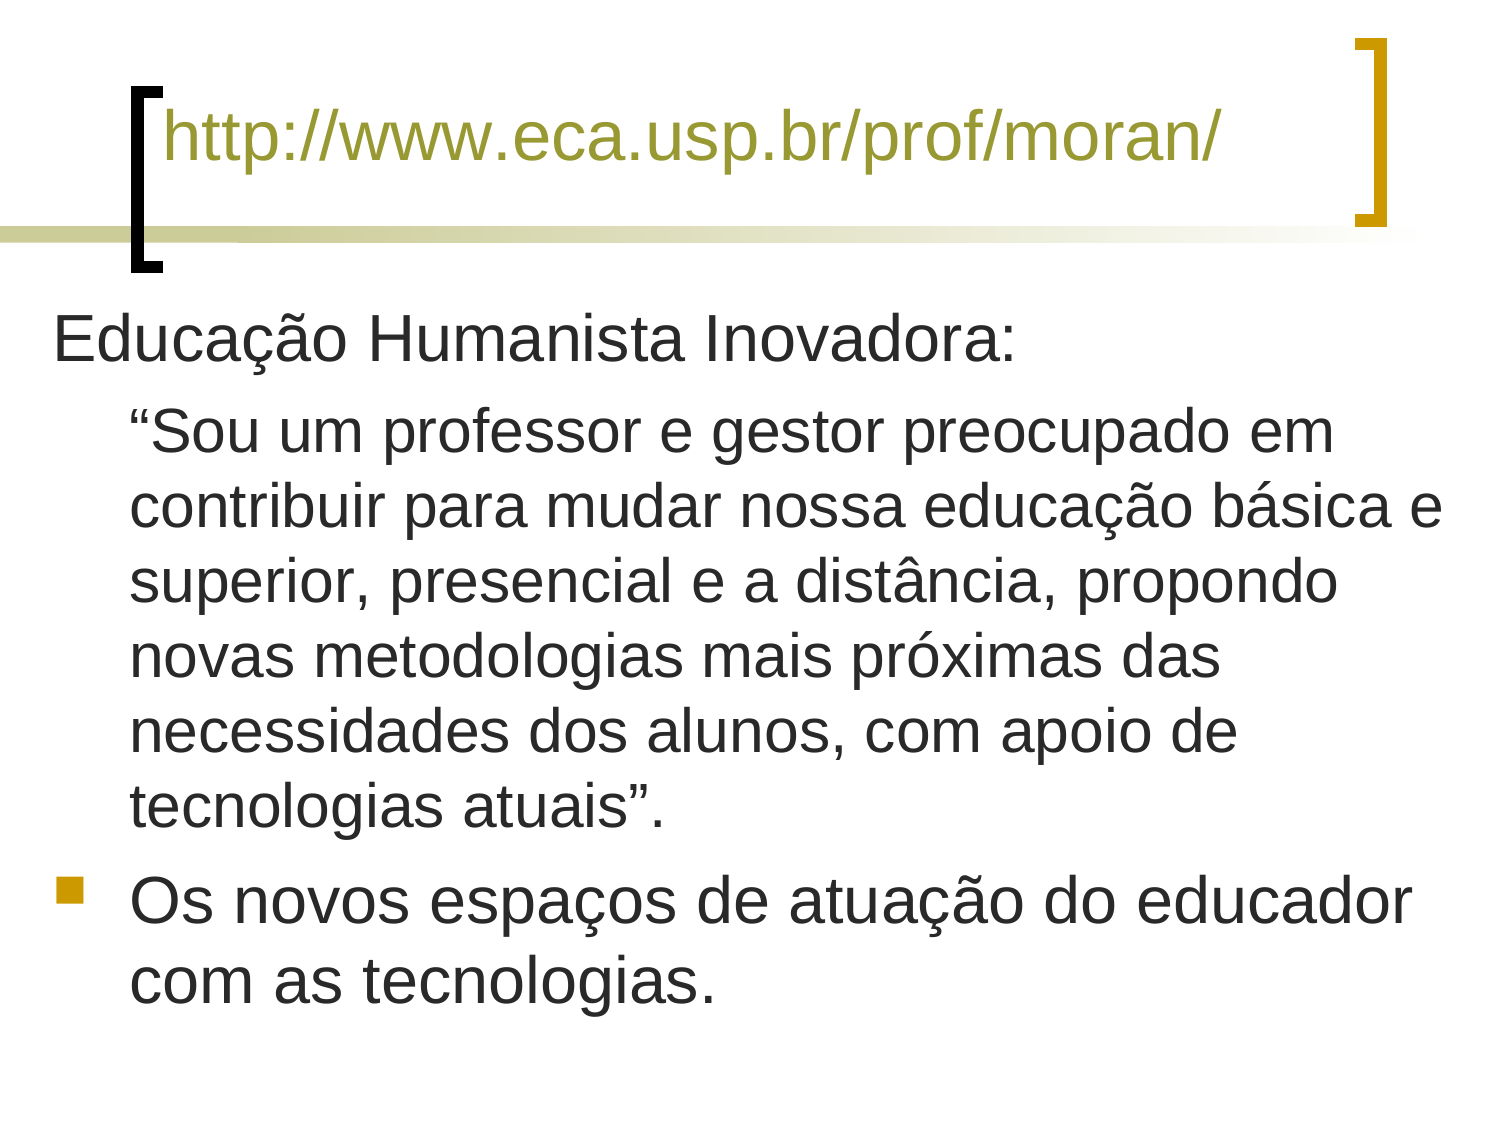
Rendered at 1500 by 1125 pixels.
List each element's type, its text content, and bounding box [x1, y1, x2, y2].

text_box http://www.eca.usp.br/prof/moran/ [147, 49, 1353, 287]
text_box Educação Humanista Inovadora: “Sou um professor e gestor preocupado em contribuir para mudar nossa educação básica e superior, presencial e a distância, propondo novas metodologias mais próximas das necessidades dos alunos, com apoio de tecnologias atuais”. Os novos espaços de atuação do educador com as tecnologias. [37, 287, 1463, 1051]
